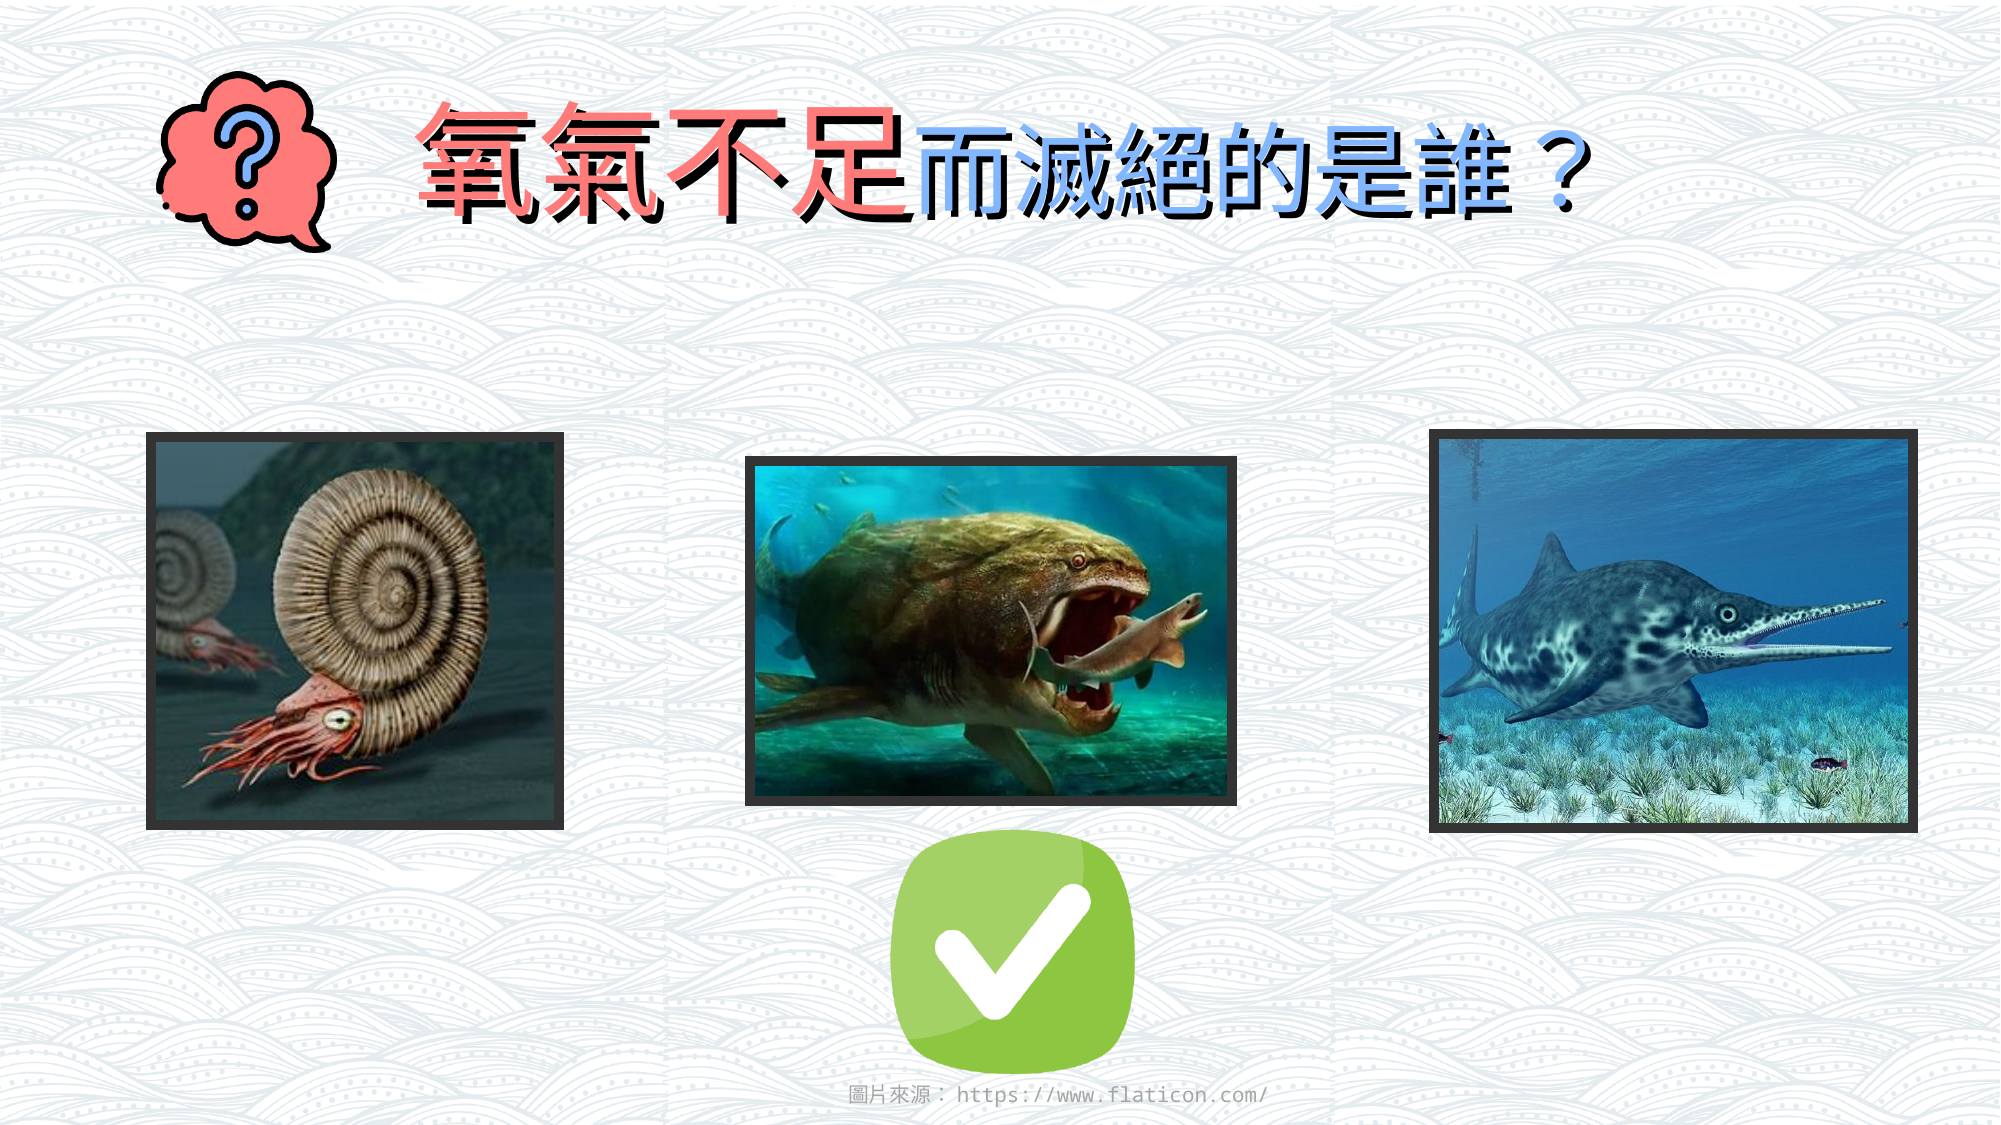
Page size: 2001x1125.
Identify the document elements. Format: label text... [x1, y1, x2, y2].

picture [890, 829, 1135, 1074]
picture [755, 466, 1227, 796]
picture [1439, 439, 1908, 823]
picture [156, 71, 337, 253]
picture [156, 442, 554, 820]
text_box 圖片來源：https://www.flaticon.com/ [833, 1073, 1968, 1115]
text_box 氧氣不足而滅絕的是誰？ [396, 91, 1717, 241]
